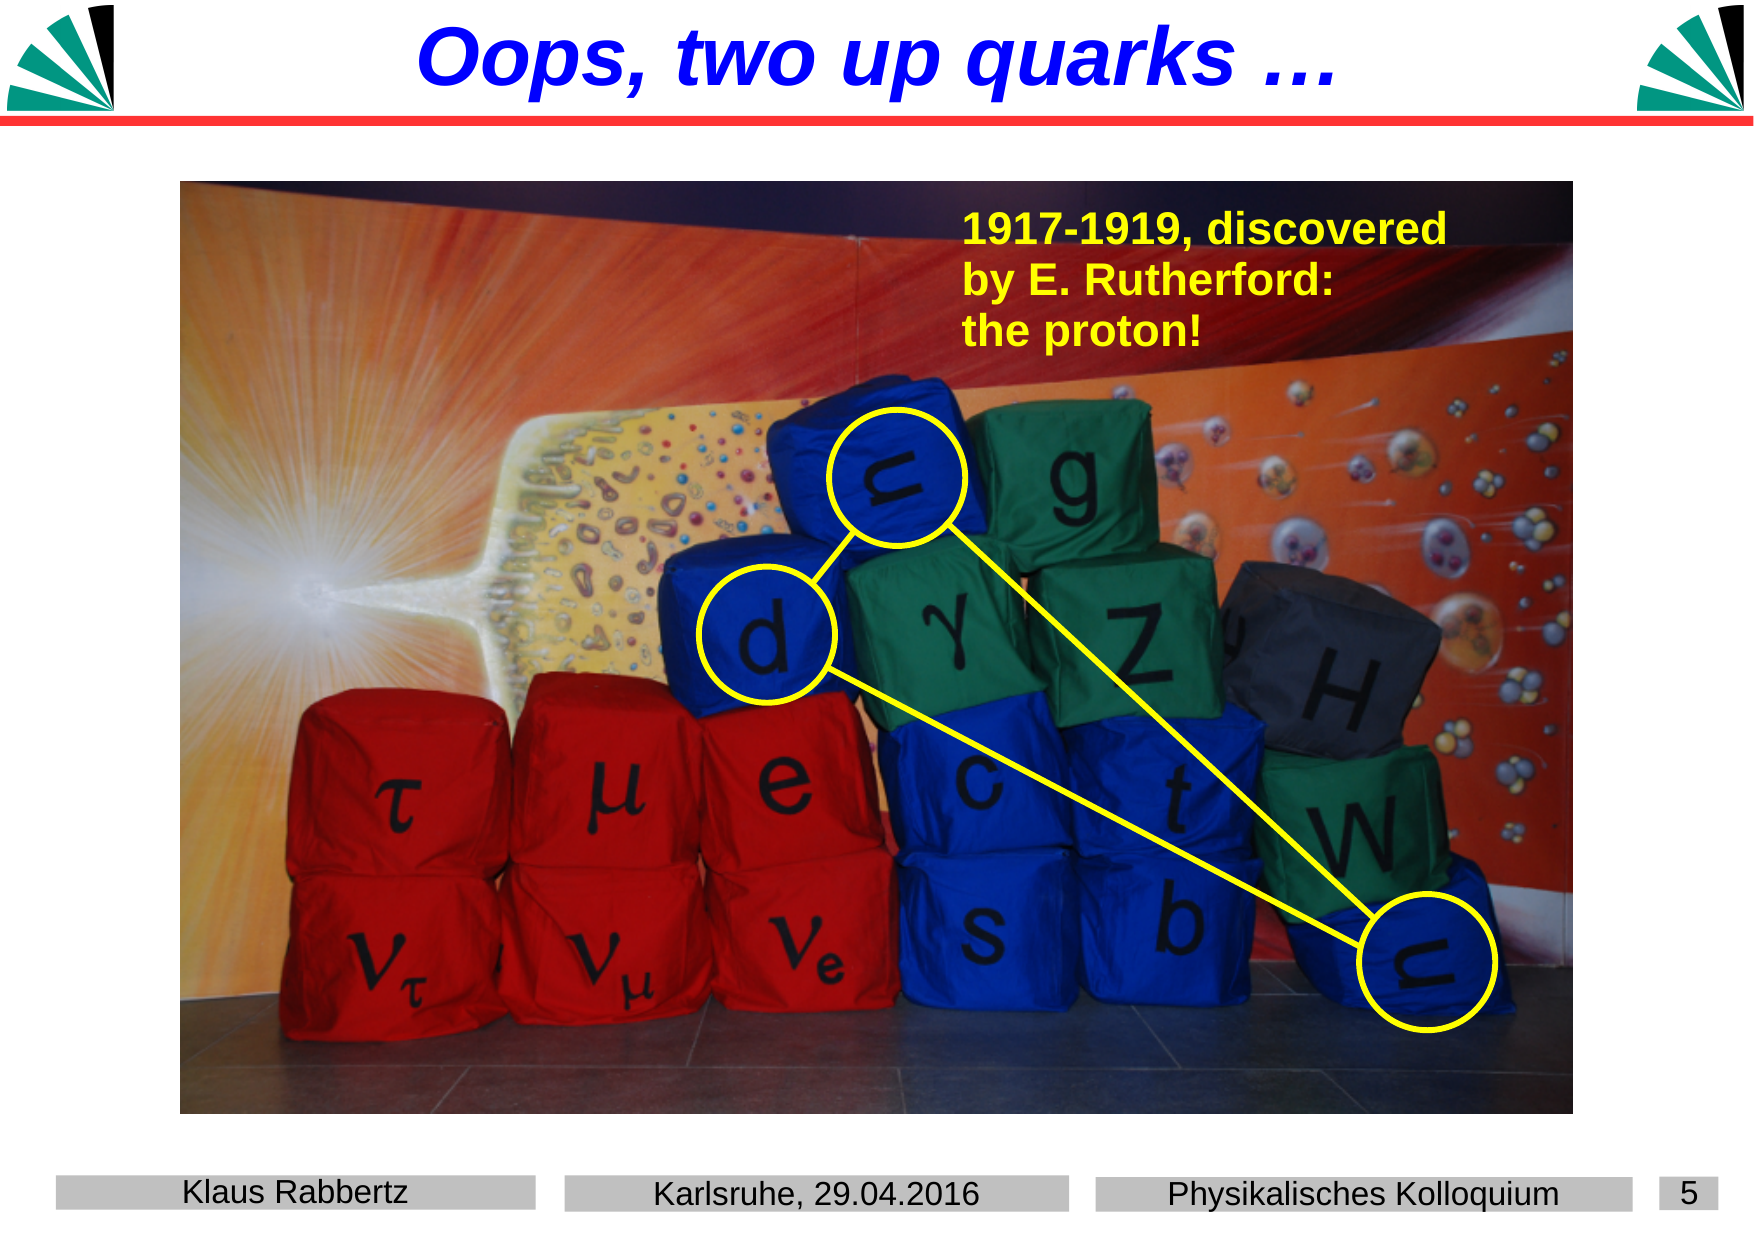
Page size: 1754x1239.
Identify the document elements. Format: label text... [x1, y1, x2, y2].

picture [180, 181, 1573, 1114]
text_box 1917-1919, discovered by E. Rutherford: the proton! [949, 196, 1473, 363]
picture [7, 5, 114, 112]
picture [1637, 5, 1744, 112]
title Oops, two up quarks … [129, 0, 1631, 114]
